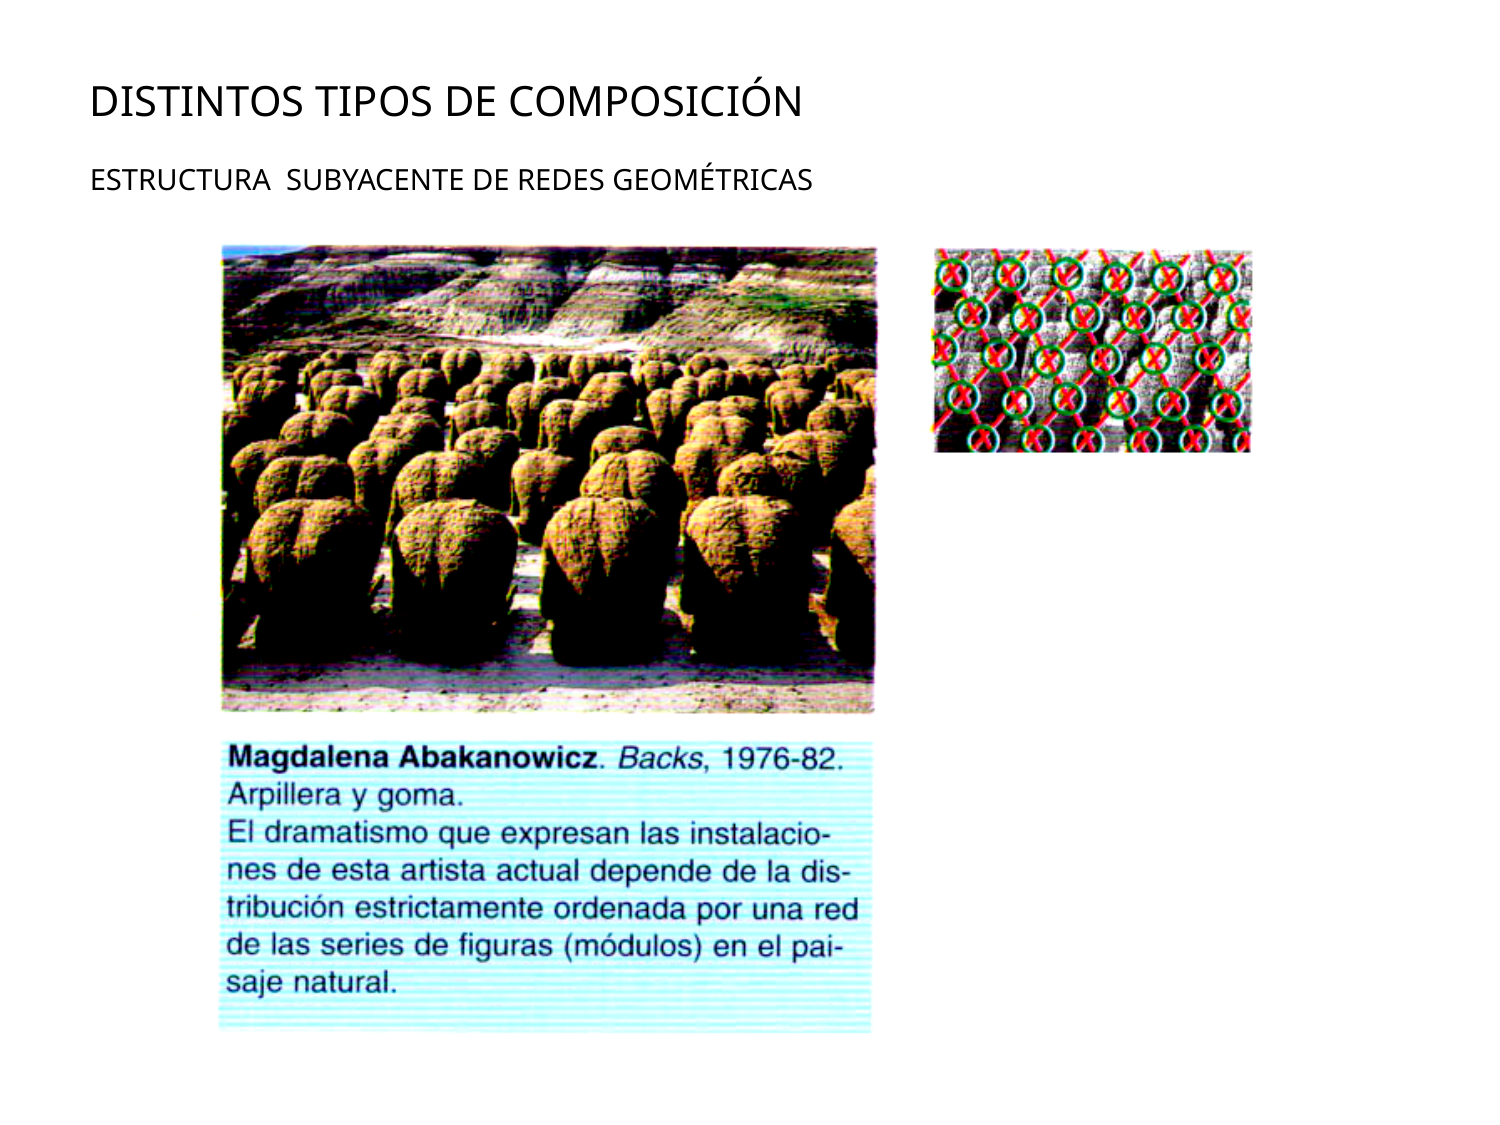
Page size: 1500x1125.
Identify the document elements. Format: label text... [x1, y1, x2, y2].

text_box DISTINTOS TIPOS DE COMPOSICIÓN ESTRUCTURA SUBYACENTE DE REDES GEOMÉTRICAS [75, 45, 1425, 233]
picture [187, 232, 1271, 1045]
